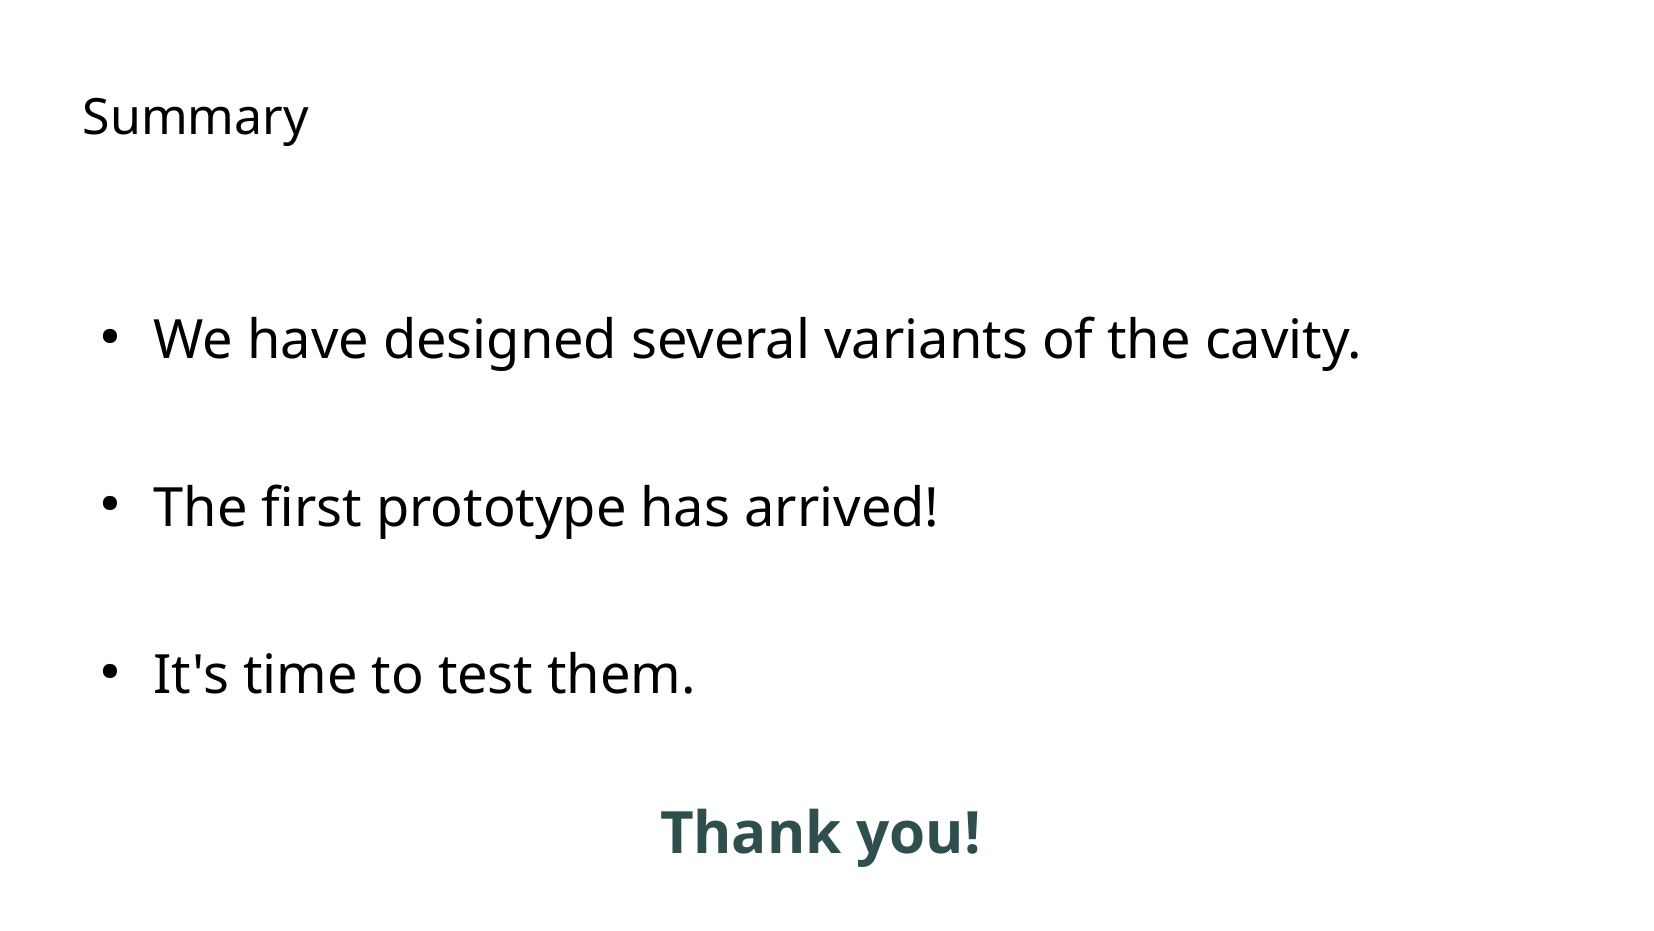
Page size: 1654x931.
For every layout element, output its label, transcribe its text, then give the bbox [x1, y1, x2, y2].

text_box Thank you! [645, 784, 960, 869]
title Summary [82, 37, 1571, 193]
list We have designed several variants of the cavity. The first prototype has arrived! It's time to test them. [82, 300, 1642, 839]
